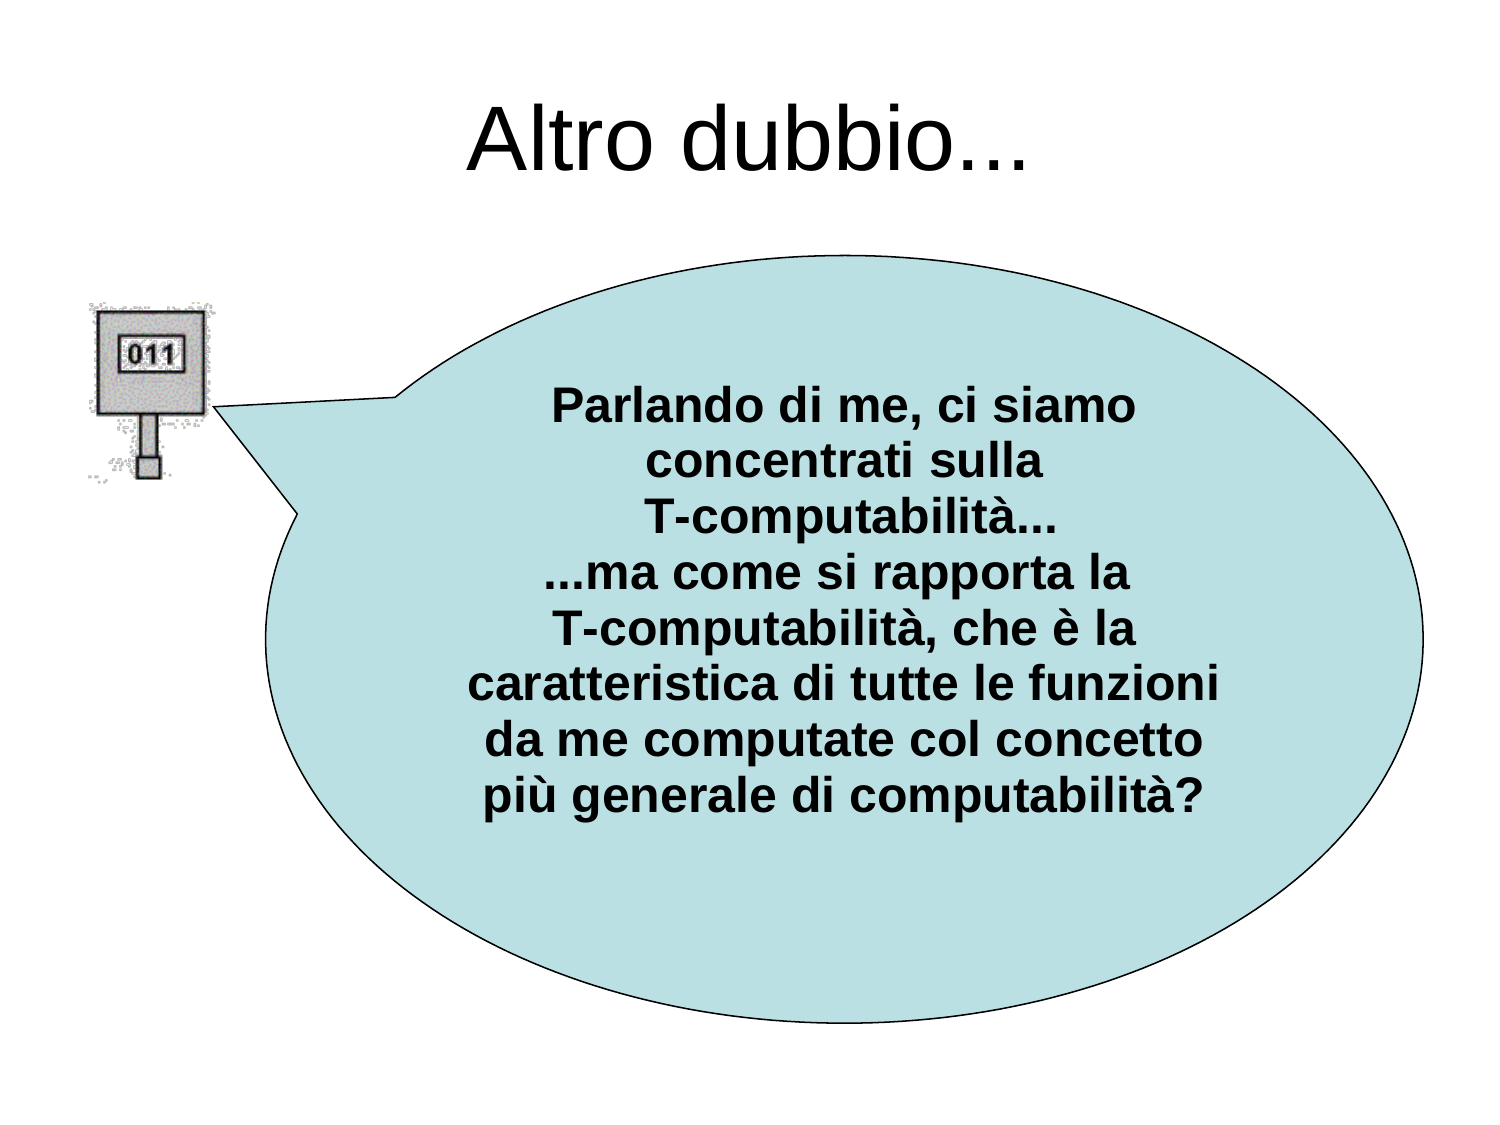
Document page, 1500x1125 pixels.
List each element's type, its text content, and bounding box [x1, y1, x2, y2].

text_box Parlando di me, ci siamo concentrati sulla T-computabilità... ...ma come si rapporta la T-computabilità, che è la caratteristica di tutte le funzioni da me computate col concetto più generale di computabilità? [213, 255, 1424, 1024]
picture [88, 302, 221, 494]
title Altro dubbio... [75, 45, 1426, 233]
